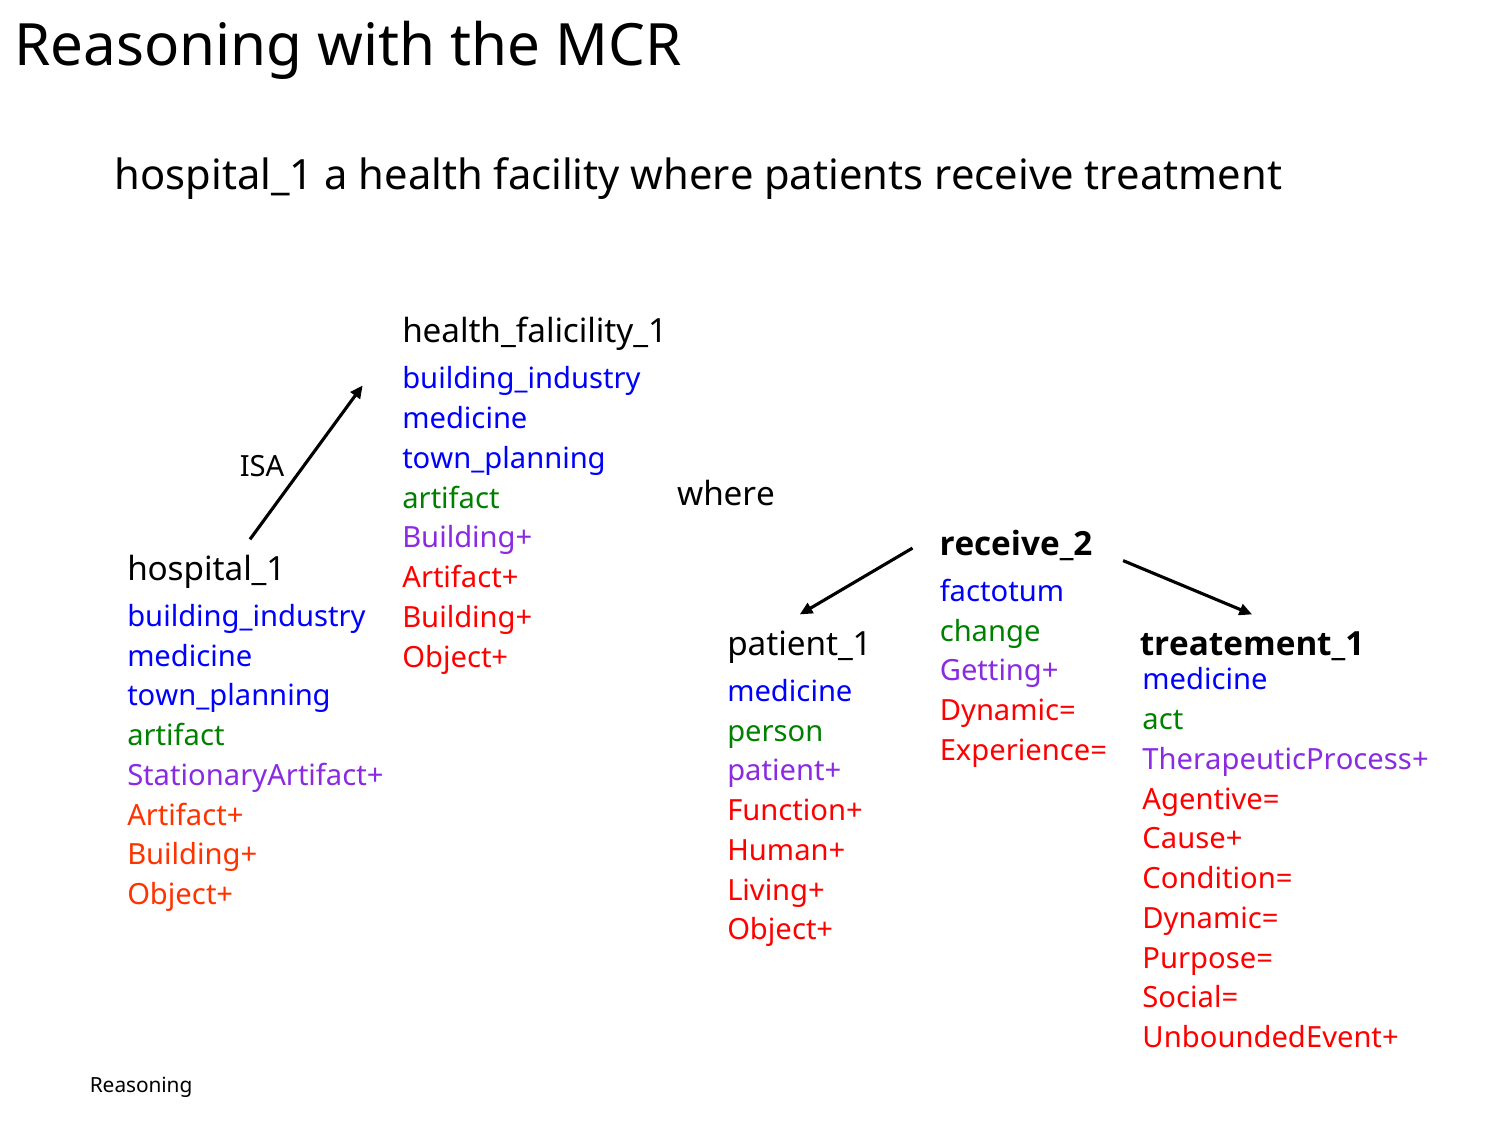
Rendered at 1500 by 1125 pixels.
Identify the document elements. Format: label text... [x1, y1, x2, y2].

text_box medicine act TherapeuticProcess+ Agentive= Cause+ Condition= Dynamic= Purpose= Social= UnboundedEvent+ [1127, 650, 1445, 1064]
text_box building_industry medicine town_planning artifact Building+ Artifact+ Building+ Object+ [387, 349, 656, 684]
text_box receive_2 [924, 512, 1108, 562]
text_box factotum change Getting+ Dynamic= Experience= [924, 562, 1123, 777]
text_box hospital_1 [112, 537, 301, 587]
title Reasoning with the MCR [0, 0, 1500, 86]
text_box hospital_1 a health facility where patients receive treatment [99, 137, 1310, 210]
text_box treatement_1 [1125, 612, 1380, 674]
text_box health_falicility_1 [387, 298, 683, 360]
text_box building_industry medicine town_planning artifact StationaryArtifact+ Artifact+ Building+ Object+ [112, 587, 399, 921]
text_box medicine person patient+ Function+ Human+ Living+ Object+ [712, 662, 878, 957]
text_box ISA [225, 437, 300, 493]
text_box where [662, 462, 791, 524]
text_box patient_1 [712, 612, 887, 674]
